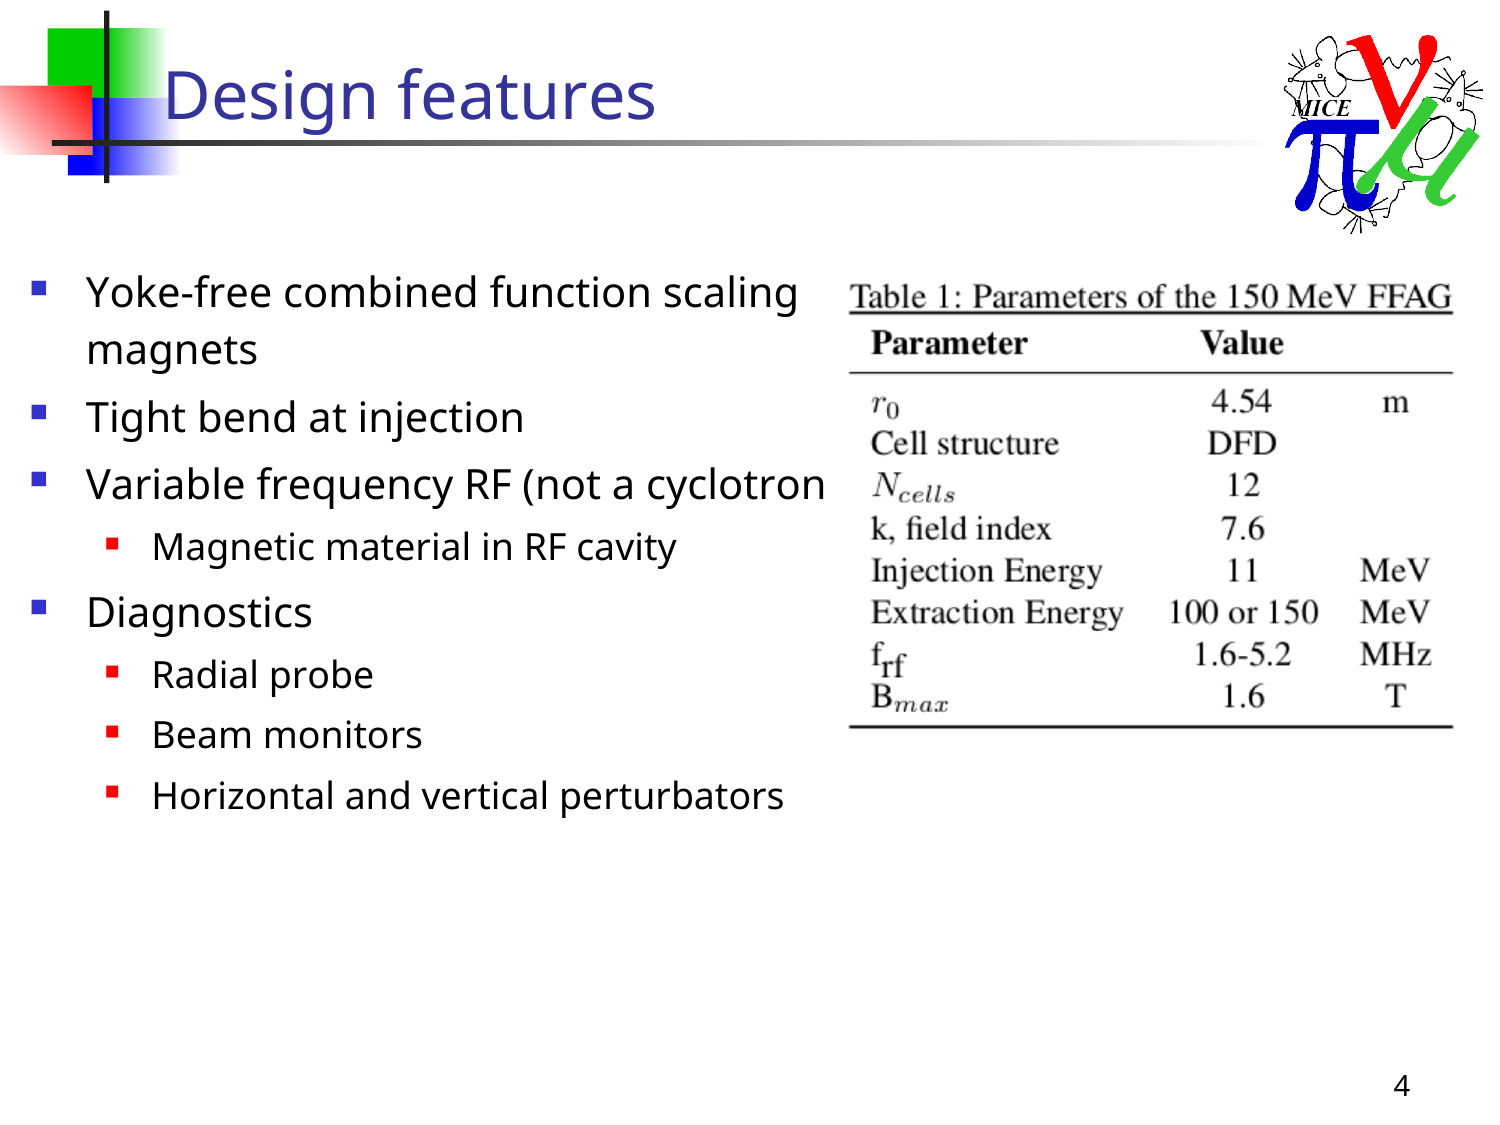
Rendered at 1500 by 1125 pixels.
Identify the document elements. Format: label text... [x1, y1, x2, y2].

list Yoke-free combined function scaling magnets Tight bend at injection Variable frequency RF (not a cyclotron) Magnetic material in RF cavity Diagnostics Radial probe Beam monitors Horizontal and vertical perturbators [29, 262, 857, 916]
title Design features [162, 0, 1441, 188]
picture [1264, 5, 1500, 251]
picture [826, 265, 1477, 750]
